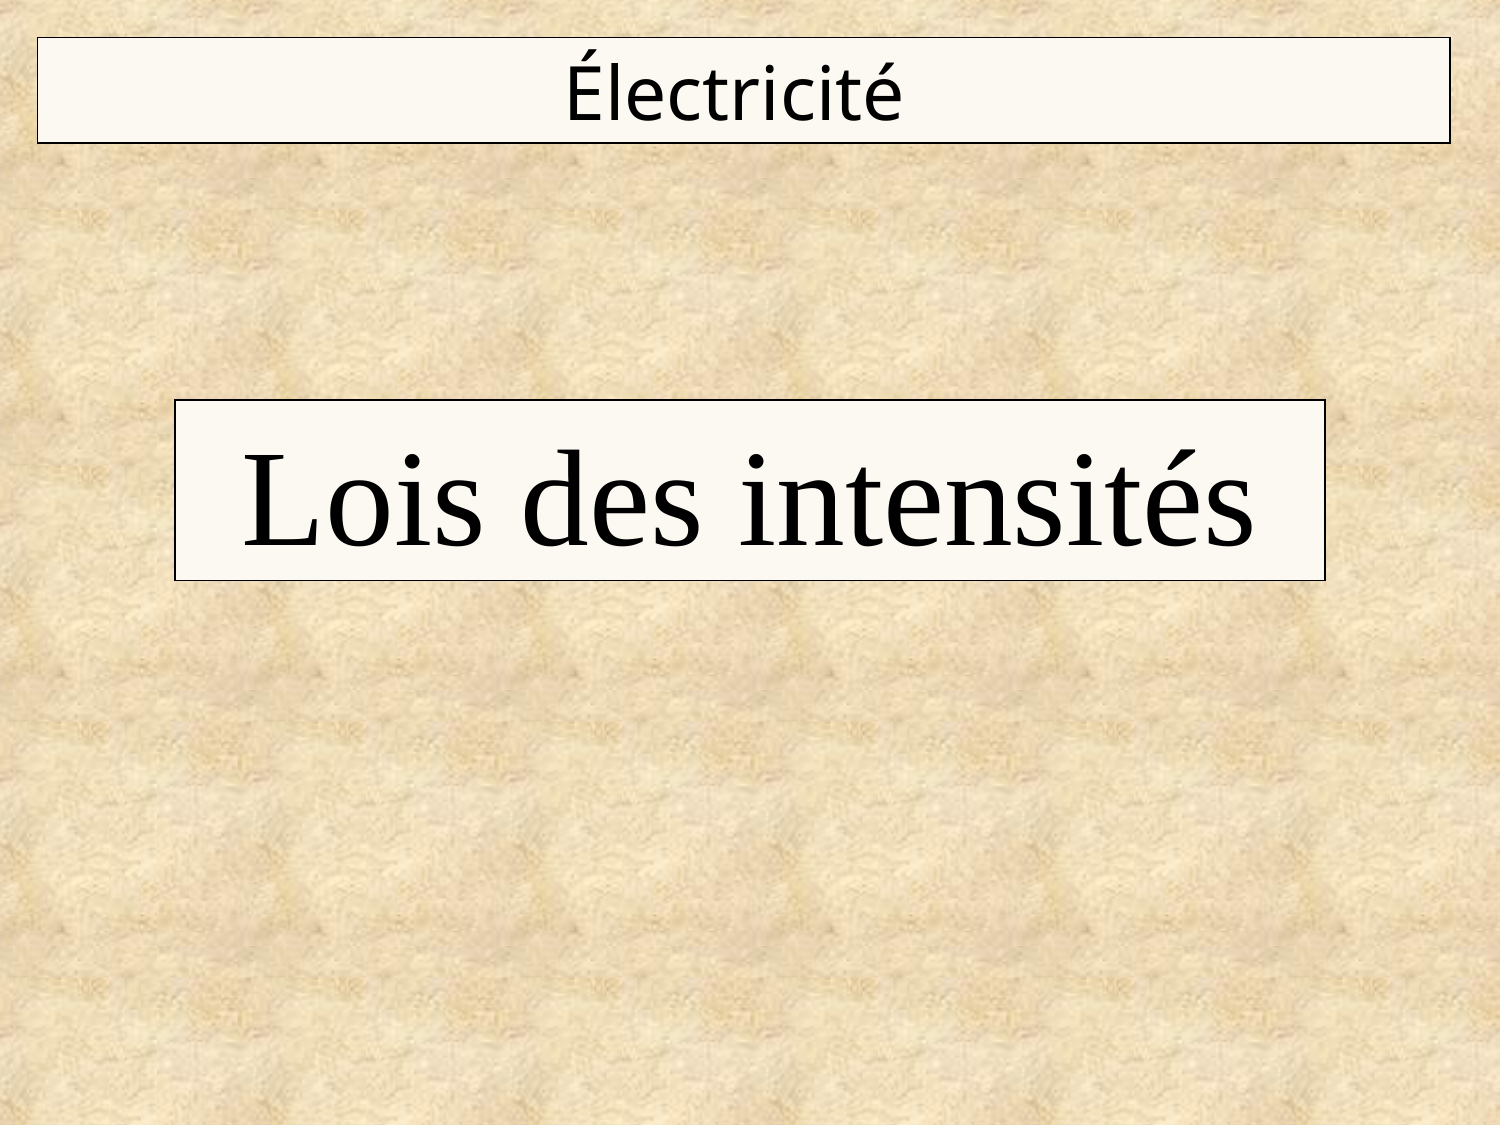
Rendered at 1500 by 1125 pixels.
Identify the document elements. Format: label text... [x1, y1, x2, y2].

picture [0, 0, 1500, 1125]
text_box Électricité [37, 37, 1450, 143]
text_box Lois des intensités [174, 399, 1326, 581]
